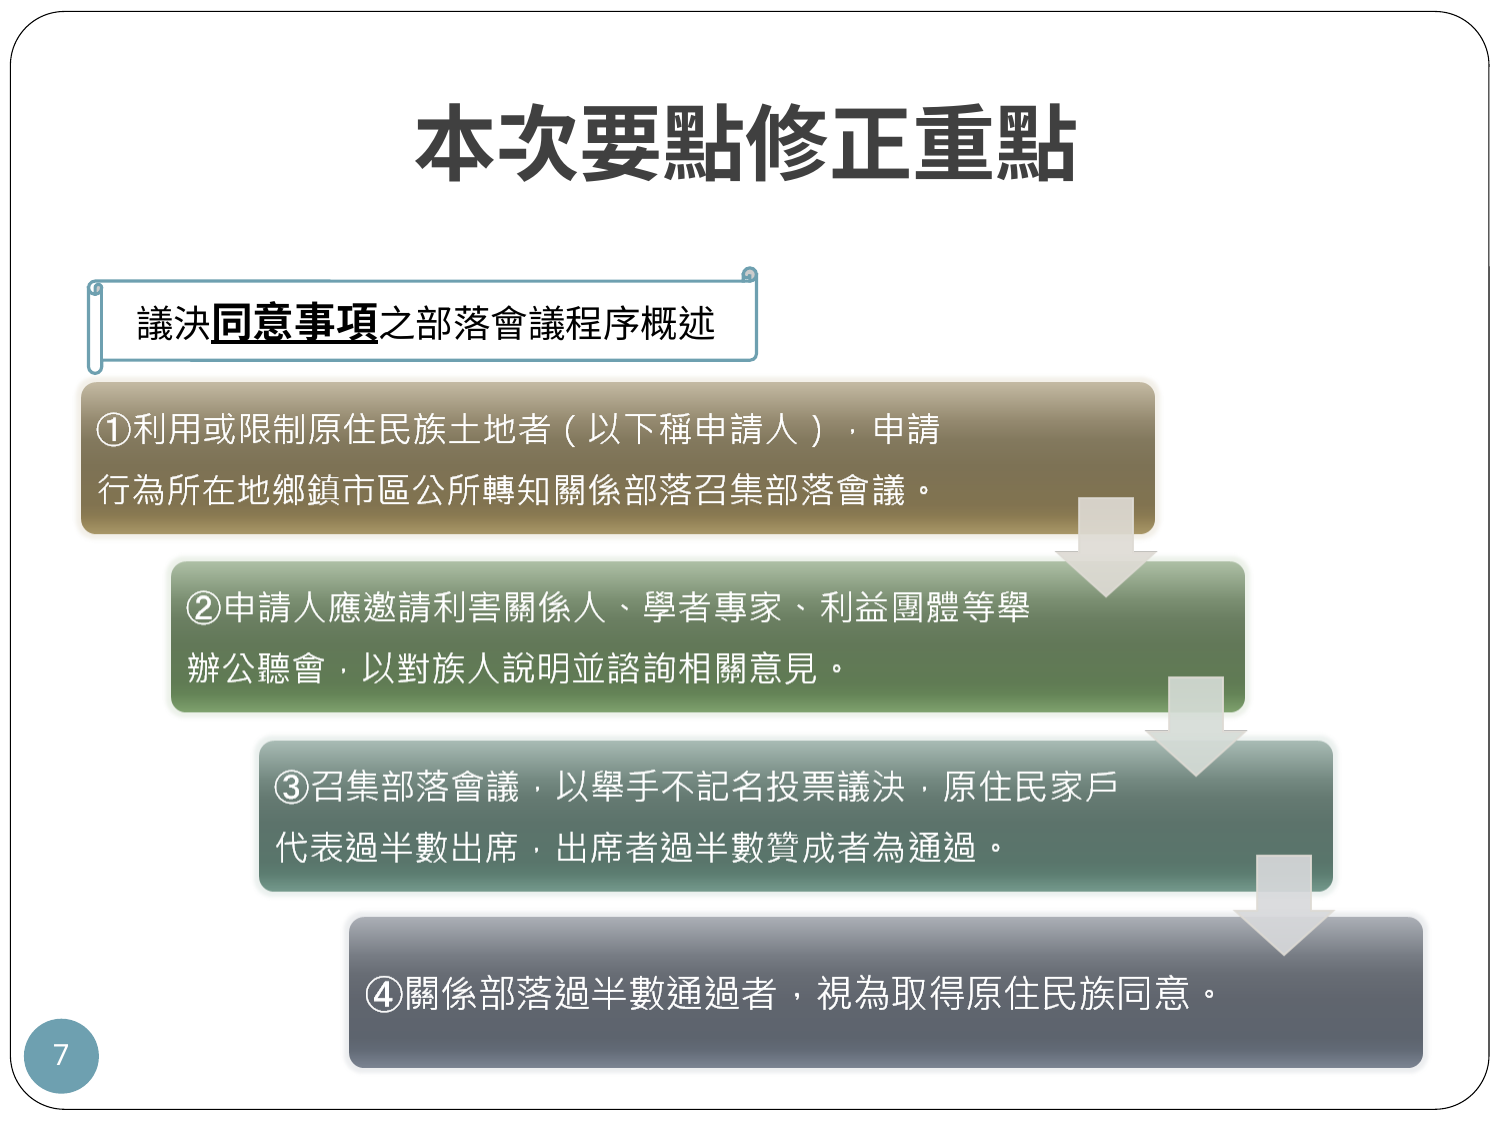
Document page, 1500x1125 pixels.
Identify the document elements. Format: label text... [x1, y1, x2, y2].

text_box 議決同意事項之部落會議程序概述 [88, 277, 757, 374]
picture [65, 369, 1436, 1081]
text_box <編號> [23, 1018, 90, 1094]
text_box 本次要點修正重點 [112, 18, 1388, 207]
